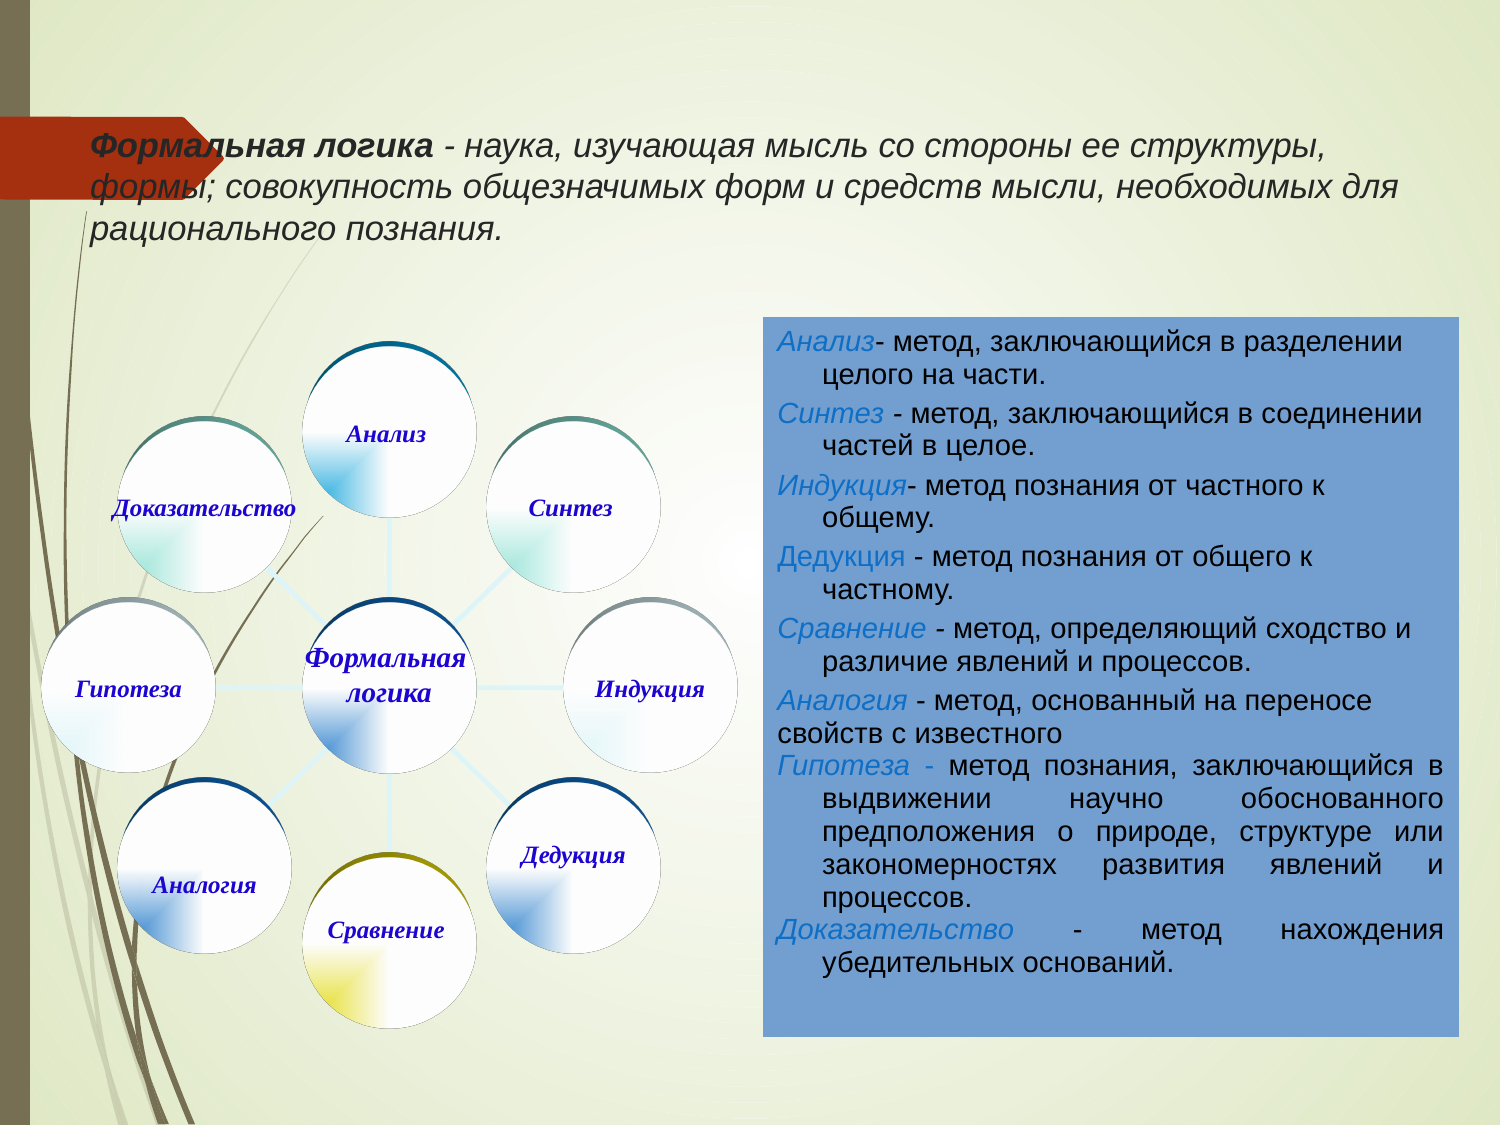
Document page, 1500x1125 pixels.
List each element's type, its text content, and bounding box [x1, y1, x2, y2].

table_header Анализ- метод, заключающийся в разделении целого на части. Синтез - метод, заключающийся в соединении частей в целое. Индукция- метод познания от частного к общему. Дедукция - метод познания от общего к частному. Сравнение - метод, определяющий сходство и различие явлений и процессов. Аналогия - метод, основанный на переносе свойств с известного Гипотеза - метод познания, заключающийся в выдвижении науч­но обоснованного предположения о природе, структуре или закономерностях развития явлений и процессов. Доказательство - метод нахождения убедительных оснований. [763, 317, 1459, 1037]
title Формальная логика - наука, изучающая мысль со стороны ее структуры, формы; совокупность общезначимых форм и средств мысли, необходимых для рационального познания. [75, 115, 1426, 256]
